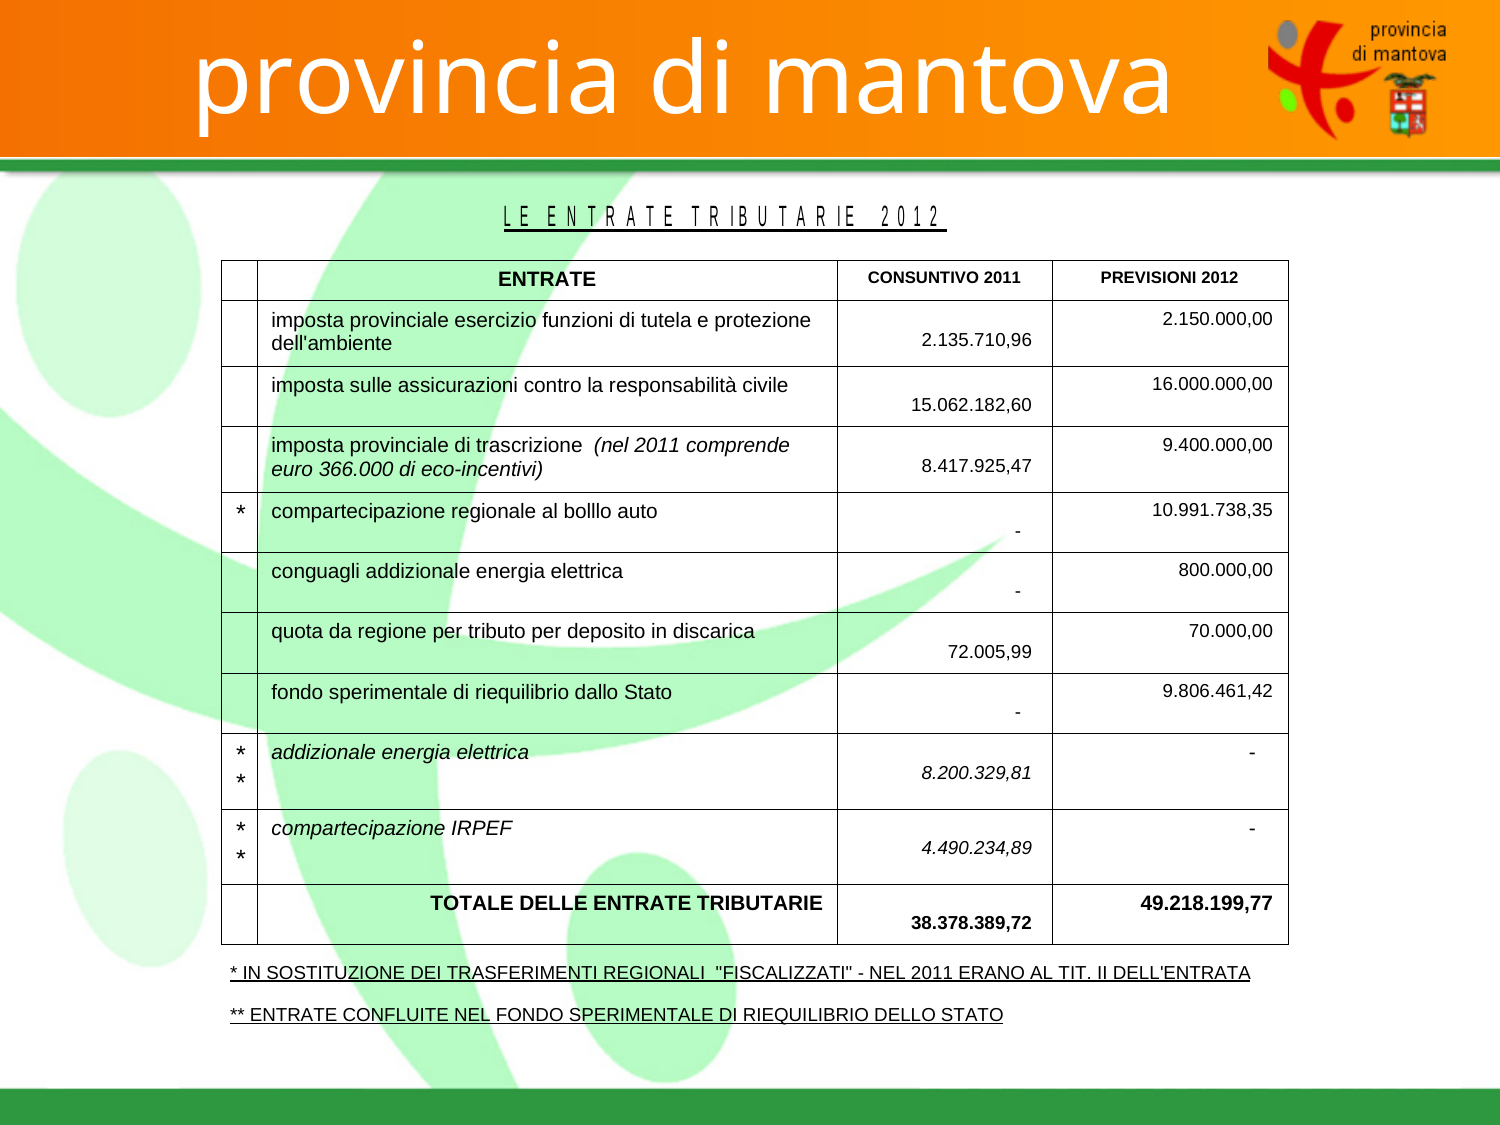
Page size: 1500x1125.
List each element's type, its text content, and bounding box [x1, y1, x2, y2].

table_cell 10.991.738,35 [1053, 493, 1288, 552]
table_cell 49.218.199,77 [1053, 885, 1288, 944]
table_header ENTRATE [258, 261, 837, 300]
table_cell - [1053, 734, 1288, 809]
table_cell 38.378.389,72 [838, 885, 1052, 944]
table_cell 2.135.710,96 [838, 301, 1052, 366]
table_header CONSUNTIVO 2011 [838, 261, 1052, 300]
table_cell 2.150.000,00 [1053, 301, 1288, 366]
table_cell 9.806.461,42 [1053, 674, 1288, 733]
table_cell compartecipazione IRPEF [258, 810, 837, 884]
table_cell conguagli addizionale energia elettrica [258, 553, 837, 612]
table_cell - [1053, 810, 1288, 884]
table_cell imposta provinciale di trascrizione (nel 2011 comprende euro 366.000 di eco-incentivi) [258, 427, 837, 492]
table_cell [222, 301, 257, 366]
table_cell 70.000,00 [1053, 613, 1288, 673]
table_cell [222, 367, 257, 426]
table_cell - [838, 493, 1052, 552]
table_cell 4.490.234,89 [838, 810, 1052, 884]
table_cell [222, 613, 257, 673]
table_cell 72.005,99 [838, 613, 1052, 673]
table_cell ** [222, 810, 257, 884]
table_cell compartecipazione regionale al bolllo auto [258, 493, 837, 552]
table_cell ** [222, 734, 257, 809]
table_cell 800.000,00 [1053, 553, 1288, 612]
table_cell [222, 674, 257, 733]
table_cell - [838, 553, 1052, 612]
table_cell 8.417.925,47 [838, 427, 1052, 492]
table_cell imposta sulle assicurazioni contro la responsabilità civile [258, 367, 837, 426]
table_cell 8.200.329,81 [838, 734, 1052, 809]
table_cell [222, 427, 257, 492]
table_cell quota da regione per tributo per deposito in discarica [258, 613, 837, 673]
table_header * IN SOSTITUZIONE DEI TRASFERIMENTI REGIONALI "FISCALIZZATI" - NEL 2011 ERANO AL TIT. II DELL'ENTRATA ** ENTRATE CONFLUITE NEL FONDO SPERIMENTALE DI RIEQUILIBRIO DELLO STATO [224, 956, 1300, 1044]
table_cell fondo sperimentale di riequilibrio dallo Stato [258, 674, 837, 733]
table_cell 15.062.182,60 [838, 367, 1052, 426]
table_cell addizionale energia elettrica [258, 734, 837, 809]
table_cell TOTALE DELLE ENTRATE TRIBUTARIE [258, 885, 837, 944]
table_cell [222, 553, 257, 612]
text_box provincia di mantova [176, 5, 1205, 142]
table_cell 9.400.000,00 [1053, 427, 1288, 492]
table_cell imposta provinciale esercizio funzioni di tutela e protezione dell'ambiente [258, 301, 837, 366]
table_cell 16.000.000,00 [1053, 367, 1288, 426]
table_header PREVISIONI 2012 [1053, 261, 1288, 300]
table_cell - [838, 674, 1052, 733]
picture [1267, 15, 1452, 142]
table_cell [222, 885, 257, 944]
table_header [222, 261, 257, 300]
table_cell * [222, 493, 257, 552]
picture [0, 157, 1500, 1125]
